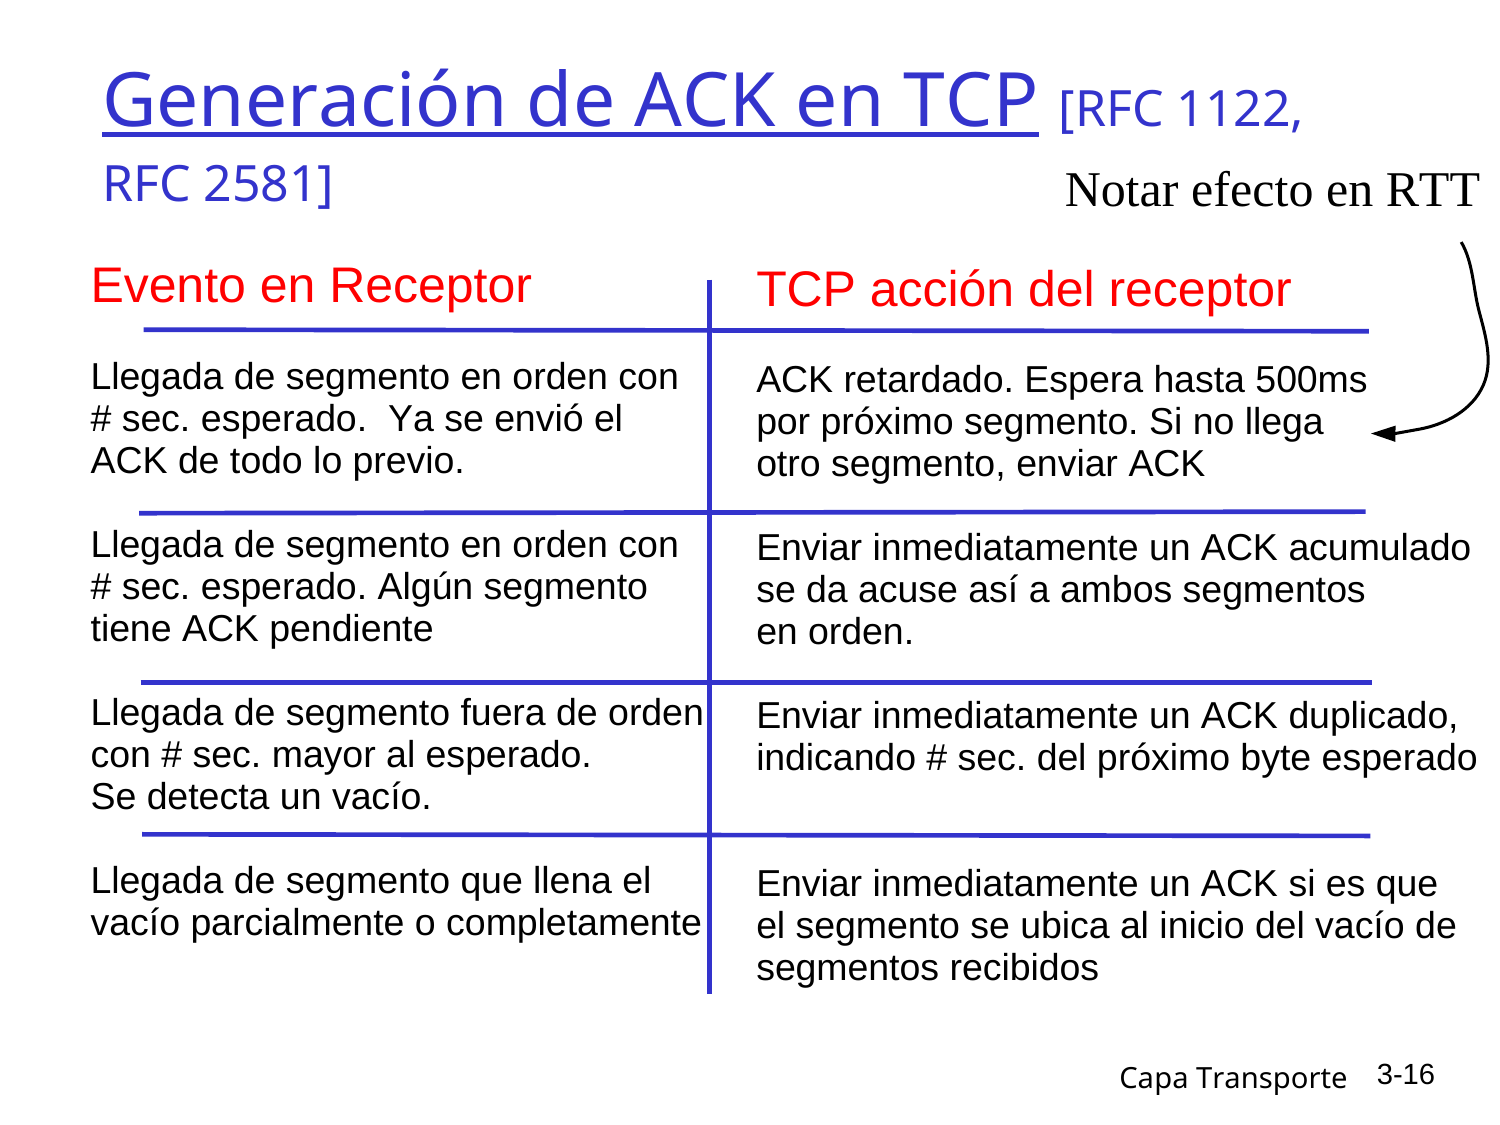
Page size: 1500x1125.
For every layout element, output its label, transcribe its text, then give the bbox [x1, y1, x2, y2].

text_box Evento en Receptor Llegada de segmento en orden con # sec. esperado. Ya se envió el ACK de todo lo previo. Llegada de segmento en orden con # sec. esperado. Algún segmento tiene ACK pendiente Llegada de segmento fuera de orden con # sec. mayor al esperado. Se detecta un vacío. Llegada de segmento que llena el vacío parcialmente o completamente [75, 249, 719, 993]
title Generación de ACK en TCP [RFC 1122, RFC 2581] [87, 37, 1363, 225]
text_box TCP acción del receptor ACK retardado. Espera hasta 500ms por próximo segmento. Si no llega otro segmento, enviar ACK Enviar inmediatamente un ACK acumulado se da acuse así a ambos segmentos en orden. Enviar inmediatamente un ACK duplicado, indicando # sec. del próximo byte esperado Enviar inmediatamente un ACK si es que el segmento se ubica al inicio del vacío de segmentos recibidos [741, 253, 1493, 997]
text_box Notar efecto en RTT [1050, 154, 1496, 225]
